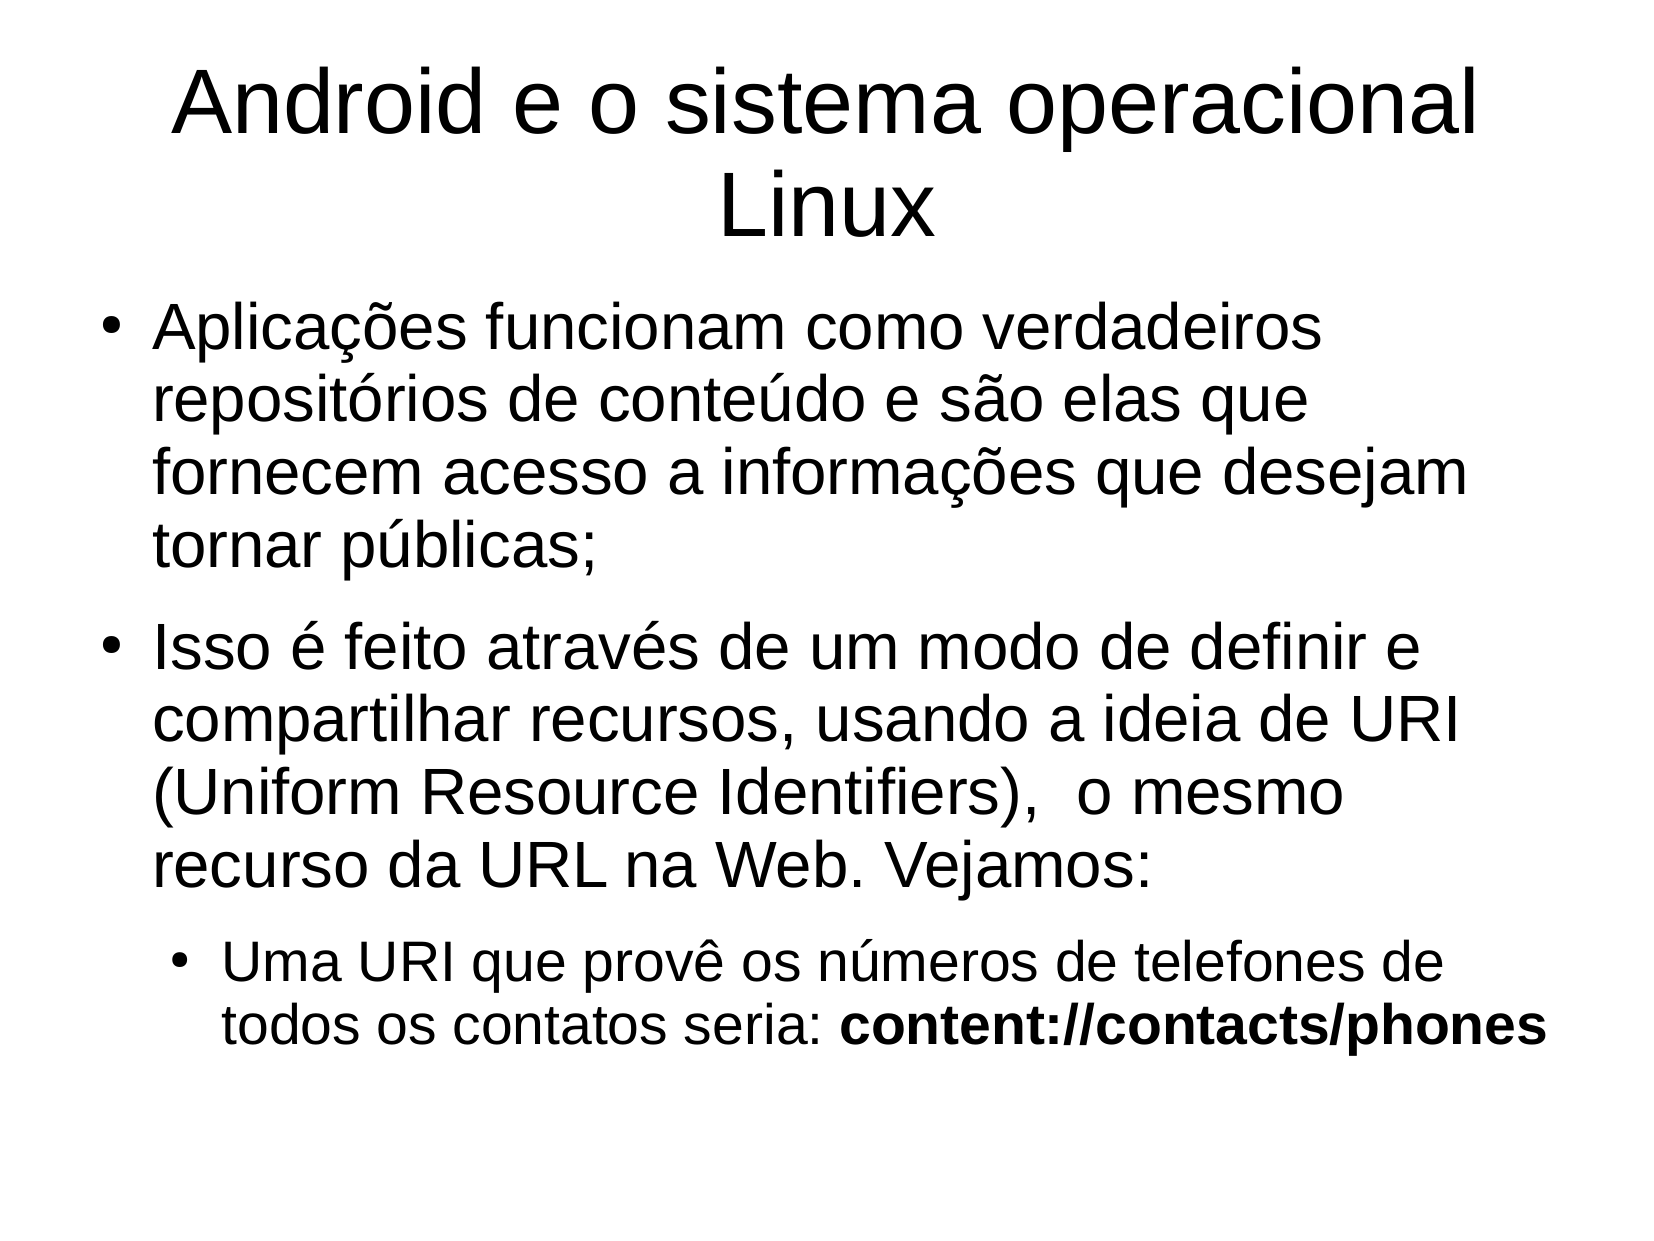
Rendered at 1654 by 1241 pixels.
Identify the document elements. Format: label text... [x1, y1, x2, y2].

title Android e o sistema operacional Linux [82, 50, 1571, 256]
list Aplicações funcionam como verdadeiros repositórios de conteúdo e são elas que fornecem acesso a informações que desejam tornar públicas; Isso é feito através de um modo de definir e compartilhar recursos, usando a ideia de URI (Uniform Resource Identifiers), o mesmo recurso da URL na Web. Vejamos: Uma URI que provê os números de telefones de todos os contatos seria: content://contacts/phones [82, 290, 1571, 1109]
